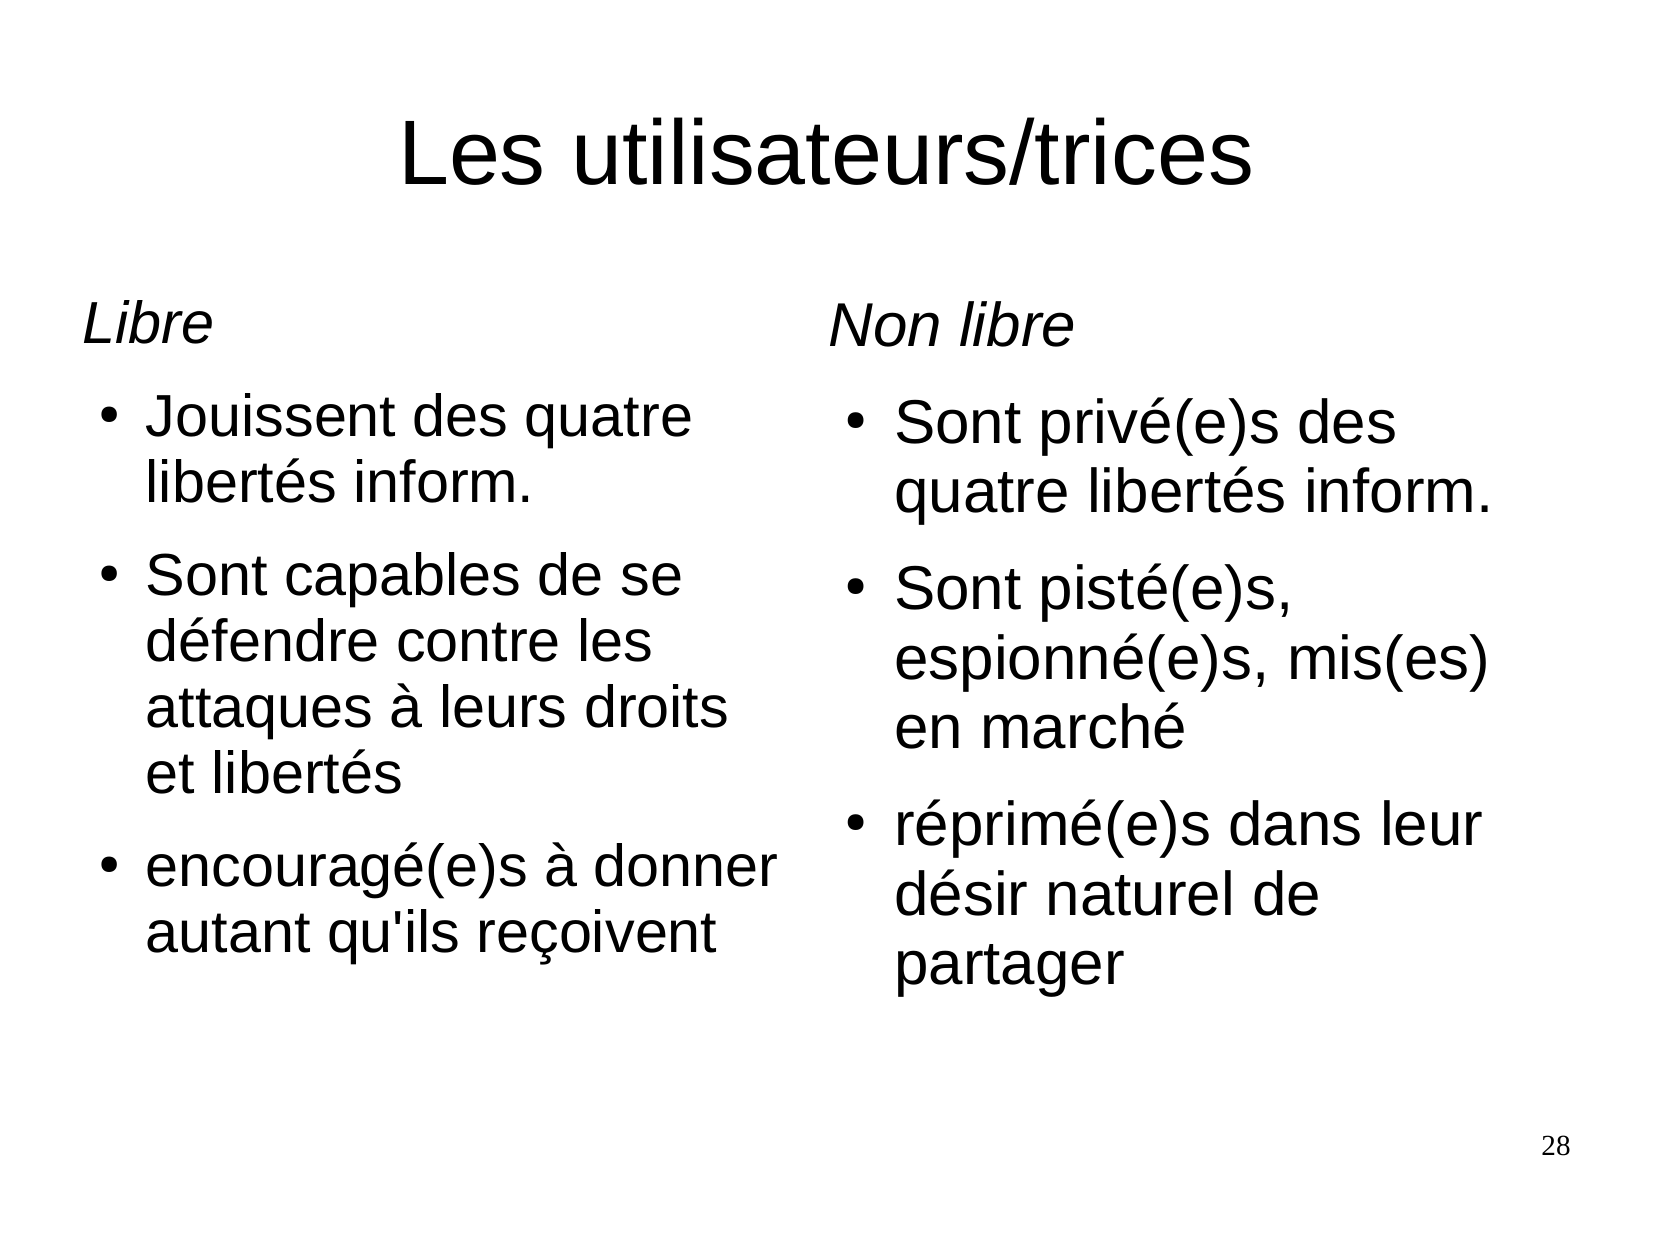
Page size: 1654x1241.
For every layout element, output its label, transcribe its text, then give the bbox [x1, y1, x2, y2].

list Libre Jouissent des quatre libertés inform. Sont capables de se défendre contre les attaques à leurs droits et libertés encouragé(e)s à donner autant qu'ils reçoivent [82, 290, 793, 1010]
list Non libre Sont privé(e)s des quatre libertés inform. Sont pisté(e)s, espionné(e)s, mis(es) en marché réprimé(e)s dans leur désir naturel de partager [828, 290, 1539, 1010]
title Les utilisateurs/trices [82, 49, 1571, 257]
